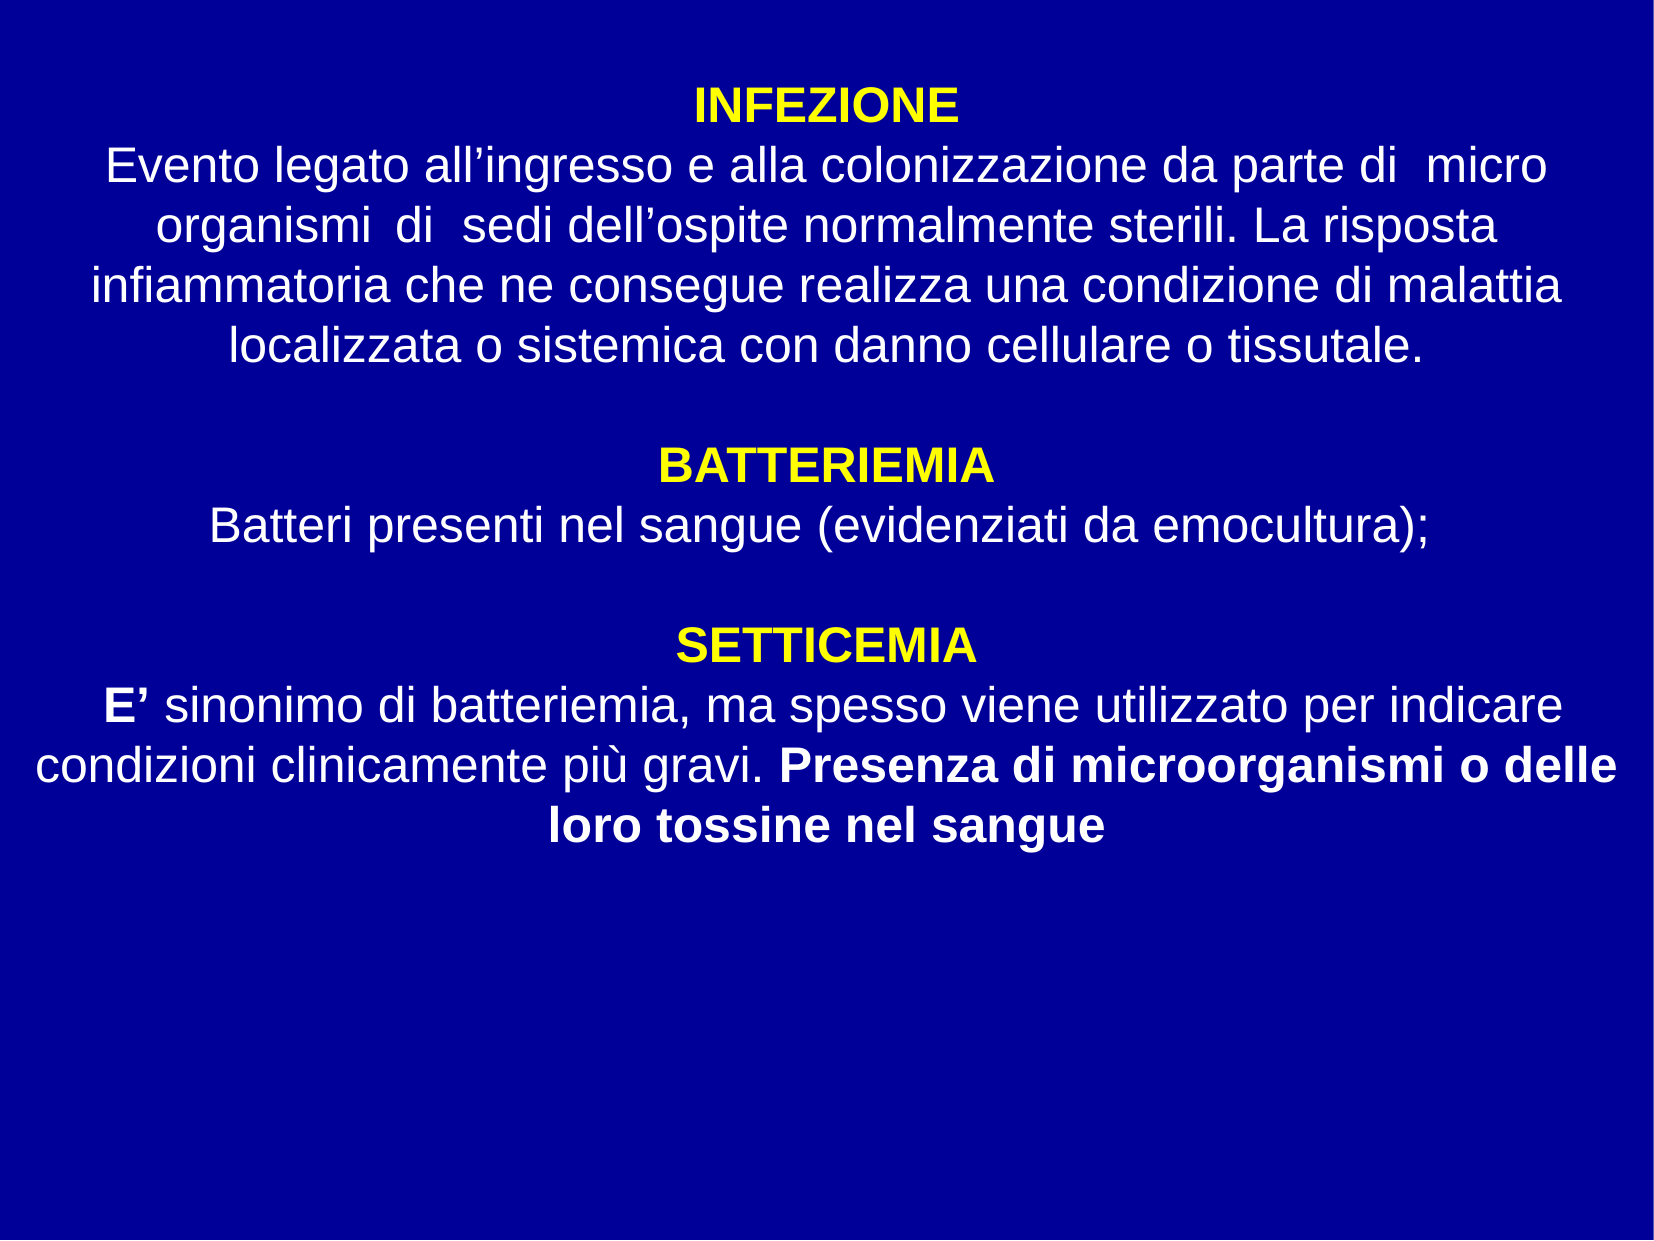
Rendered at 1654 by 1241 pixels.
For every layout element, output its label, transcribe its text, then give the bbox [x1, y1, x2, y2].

text_box INFEZIONE Evento legato all’ingresso e alla colonizzazione da parte di micro organismi di sedi dell’ospite normalmente sterili. La risposta infiammatoria che ne consegue realizza una condizione di malattia localizzata o sistemica con danno cellulare o tissutale. BATTERIEMIA Batteri presenti nel sangue (evidenziati da emocultura); SETTICEMIA E’ sinonimo di batteriemia, ma spesso viene utilizzato per indicare condizioni clinicamente più gravi. Presenza di microorganismi o delle loro tossine nel sangue [0, 0, 1654, 1121]
